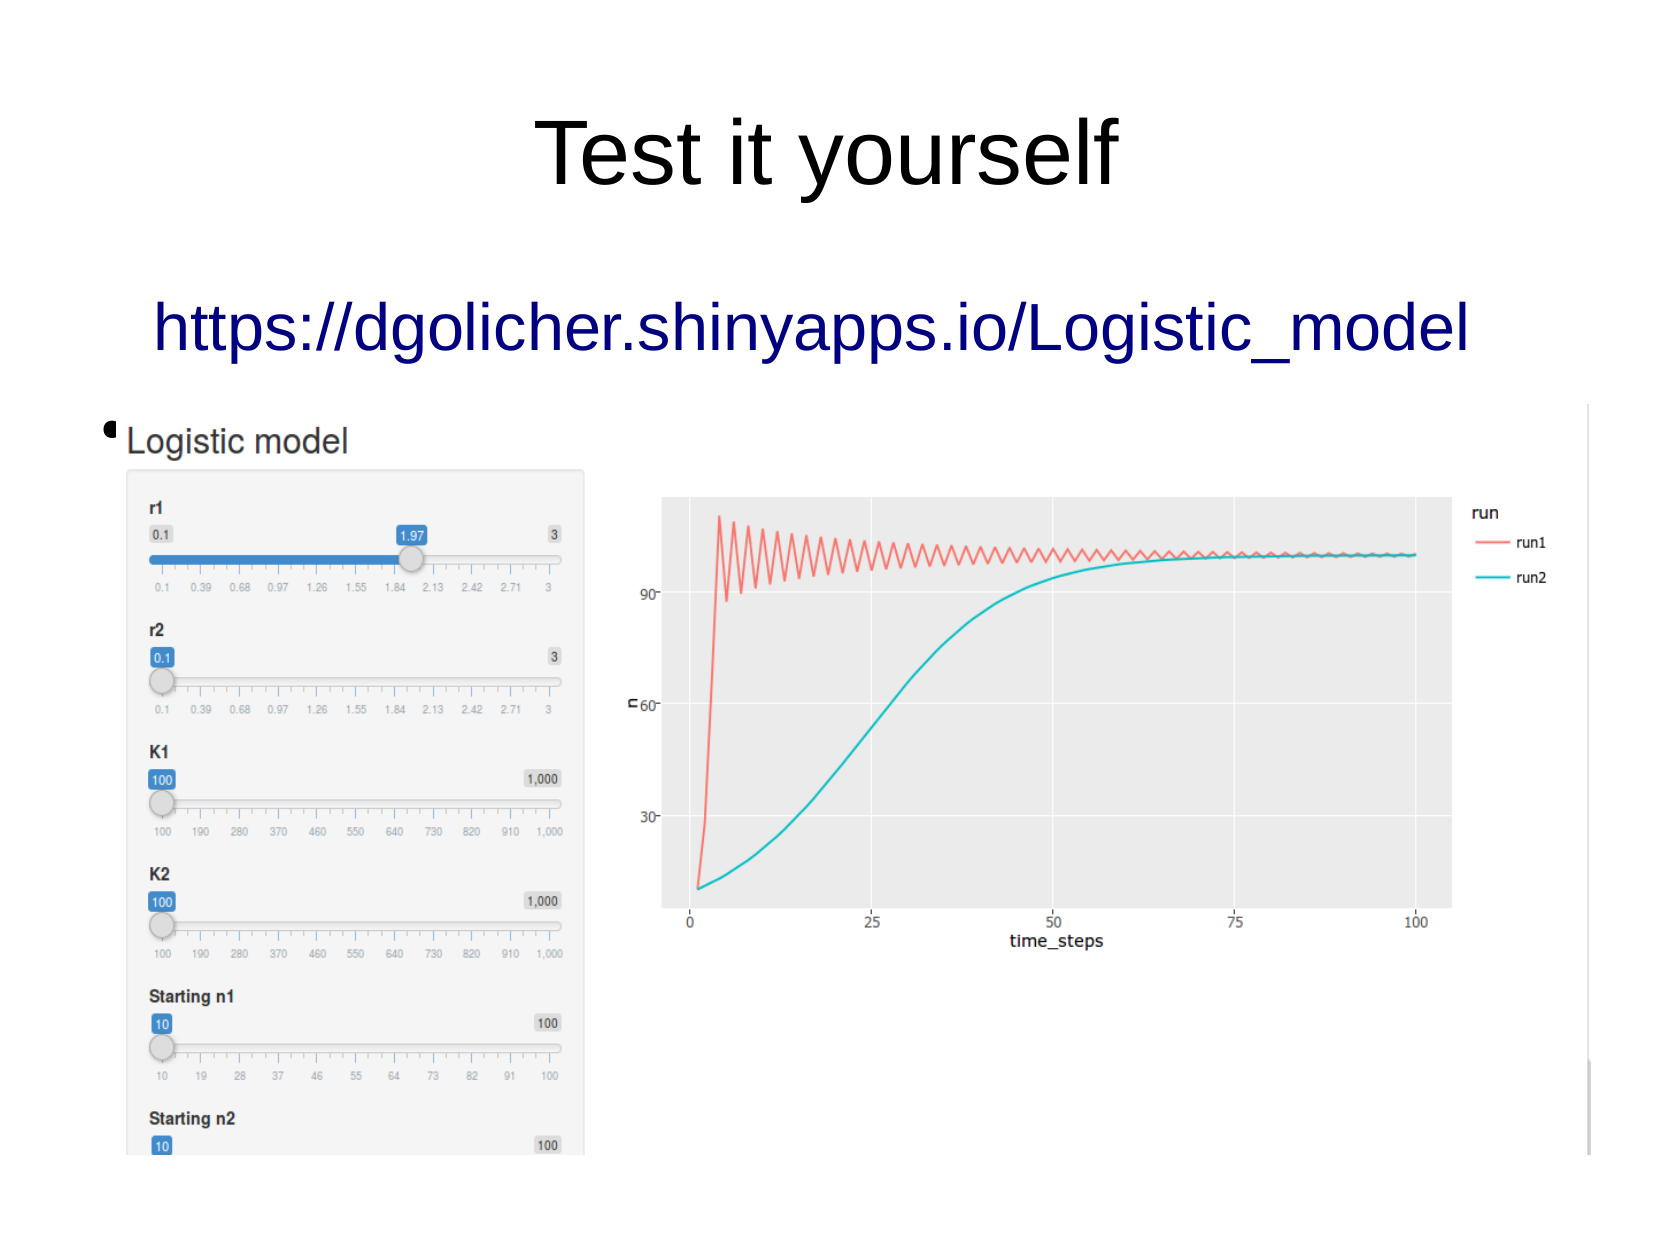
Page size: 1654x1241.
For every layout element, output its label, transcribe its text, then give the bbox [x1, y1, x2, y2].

title Test it yourself [82, 49, 1571, 257]
list https://dgolicher.shinyapps.io/Logistic_model [82, 290, 1538, 1010]
picture [116, 404, 1591, 1156]
